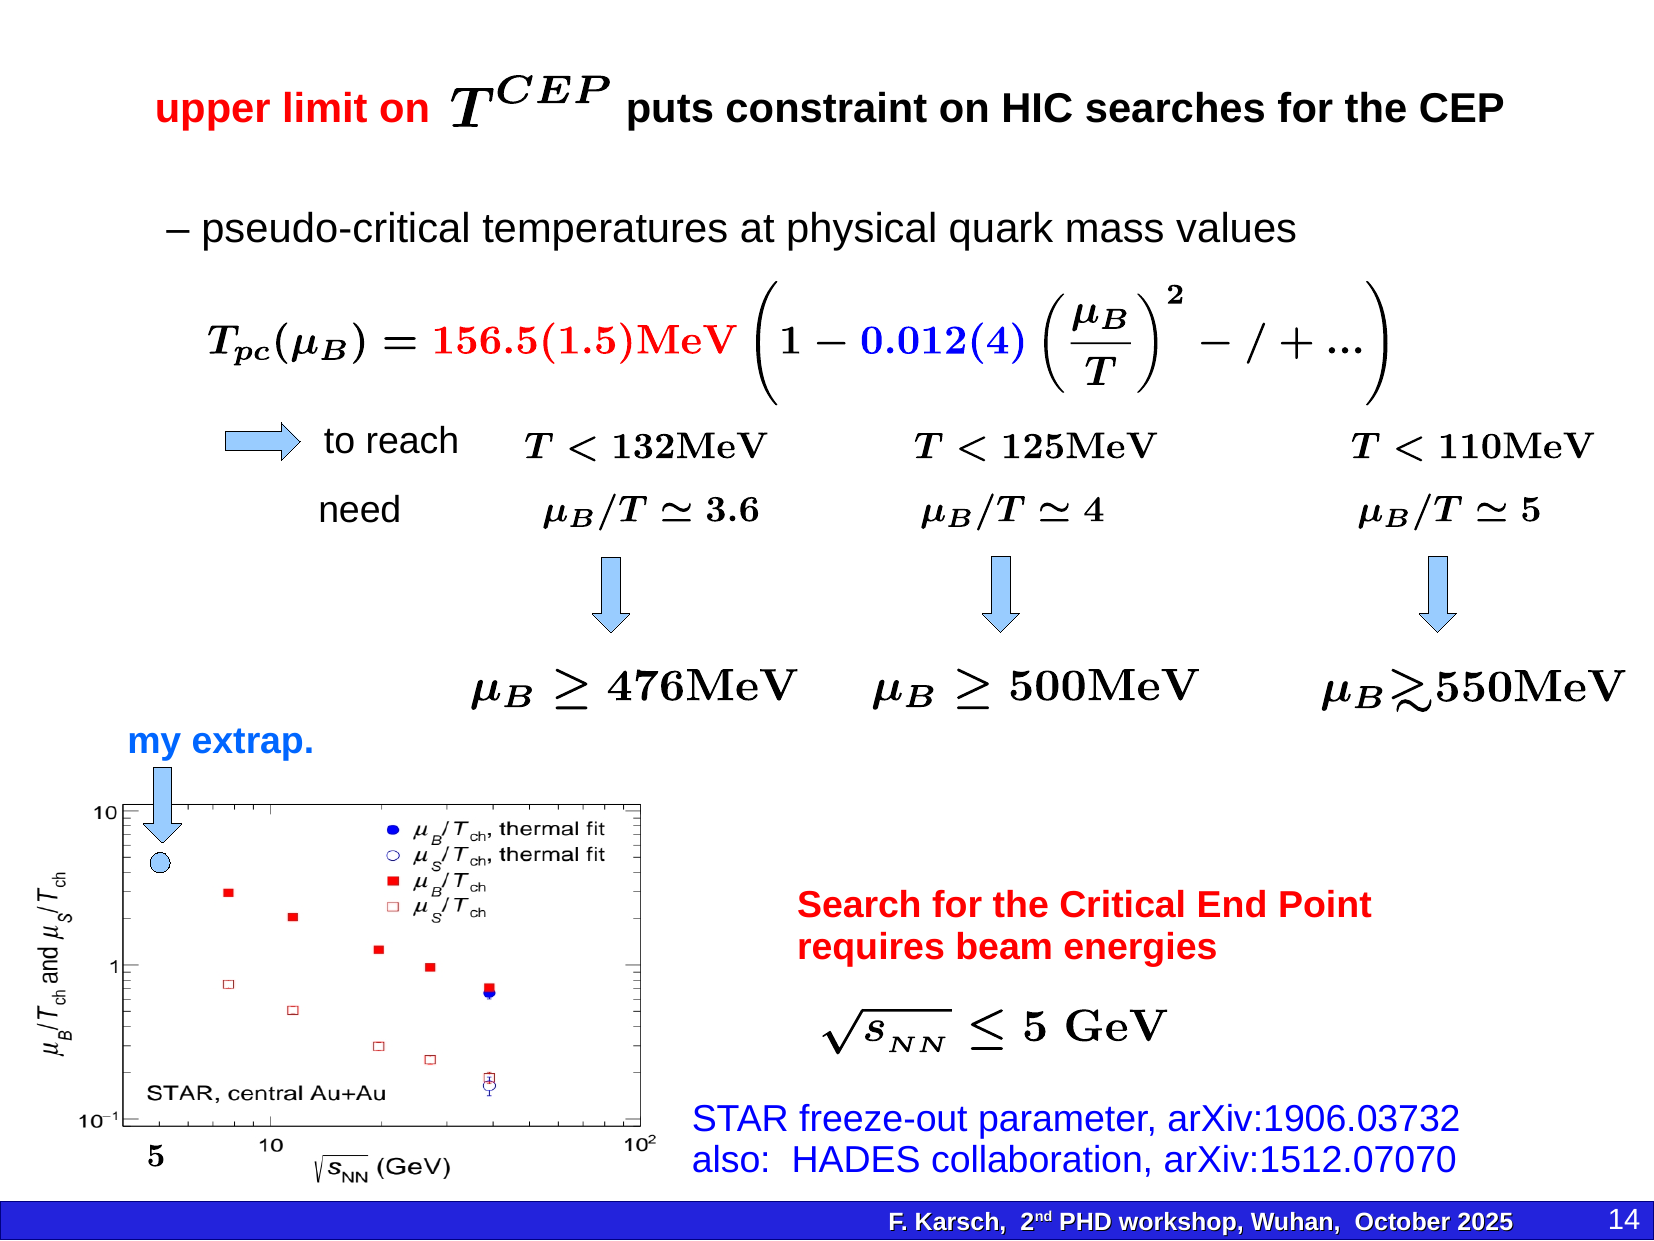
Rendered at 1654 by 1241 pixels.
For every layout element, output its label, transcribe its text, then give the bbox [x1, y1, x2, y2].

text_box [148, 1144, 164, 1167]
text_box [914, 432, 1158, 462]
text_box [921, 493, 1104, 531]
text_box my extrap. [112, 712, 330, 770]
text_box [208, 281, 1388, 406]
text_box [150, 852, 171, 873]
text_box [1419, 556, 1457, 633]
text_box [1351, 432, 1595, 462]
text_box [143, 767, 182, 843]
text_box – pseudo-critical temperatures at physical quark mass values to reach [151, 139, 1313, 814]
text_box [982, 556, 1020, 633]
picture [18, 784, 673, 1196]
text_box [1358, 493, 1540, 531]
text_box [820, 1008, 1168, 1055]
text_box need [303, 480, 469, 538]
text_box [225, 422, 301, 461]
text_box [1321, 668, 1626, 715]
text_box [525, 432, 768, 462]
text_box [872, 668, 1199, 710]
text_box [543, 493, 759, 531]
text_box [471, 668, 798, 710]
text_box [592, 557, 630, 633]
text_box upper limit on puts constraint on HIC searches for the CEP [140, 77, 1538, 139]
text_box [449, 75, 612, 127]
text_box Search for the Critical End Point requires beam energies [782, 876, 1388, 976]
text_box STAR freeze-out parameter, arXiv:1906.03732 also: HADES collaboration, arXiv:1512.07070 [677, 1089, 1478, 1189]
